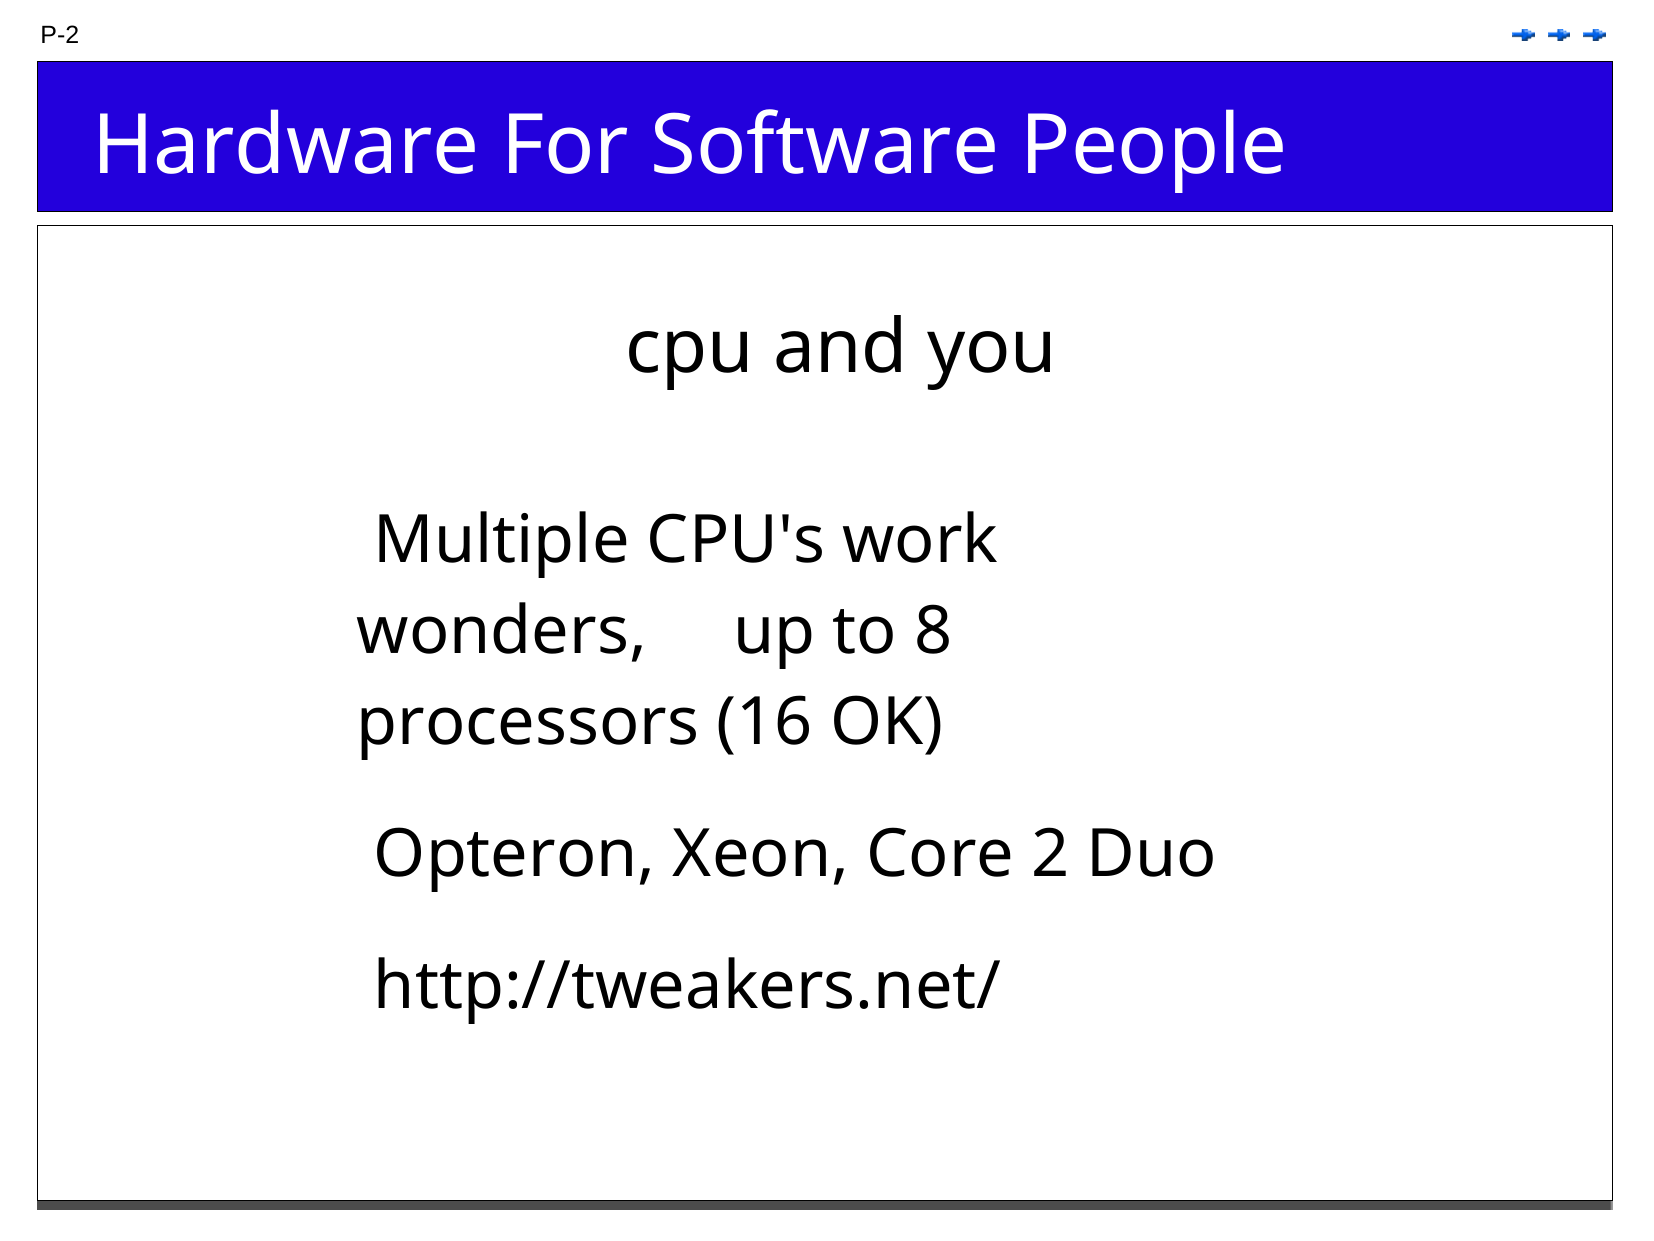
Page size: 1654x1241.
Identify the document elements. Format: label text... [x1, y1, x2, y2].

text_box [37, 225, 1613, 1201]
text_box Multiple CPU's work wonders, up to 8 processors (16 OK) Opteron, Xeon, Core 2 Duo http://tweakers.net/ [342, 483, 1312, 904]
text_box cpu and you [610, 284, 1043, 390]
text_box [37, 61, 1613, 212]
picture [1583, 29, 1606, 41]
picture [1512, 29, 1535, 41]
text_box P-2 [25, 13, 95, 70]
text_box Hardware For Software People [77, 77, 1228, 193]
picture [1548, 29, 1570, 41]
